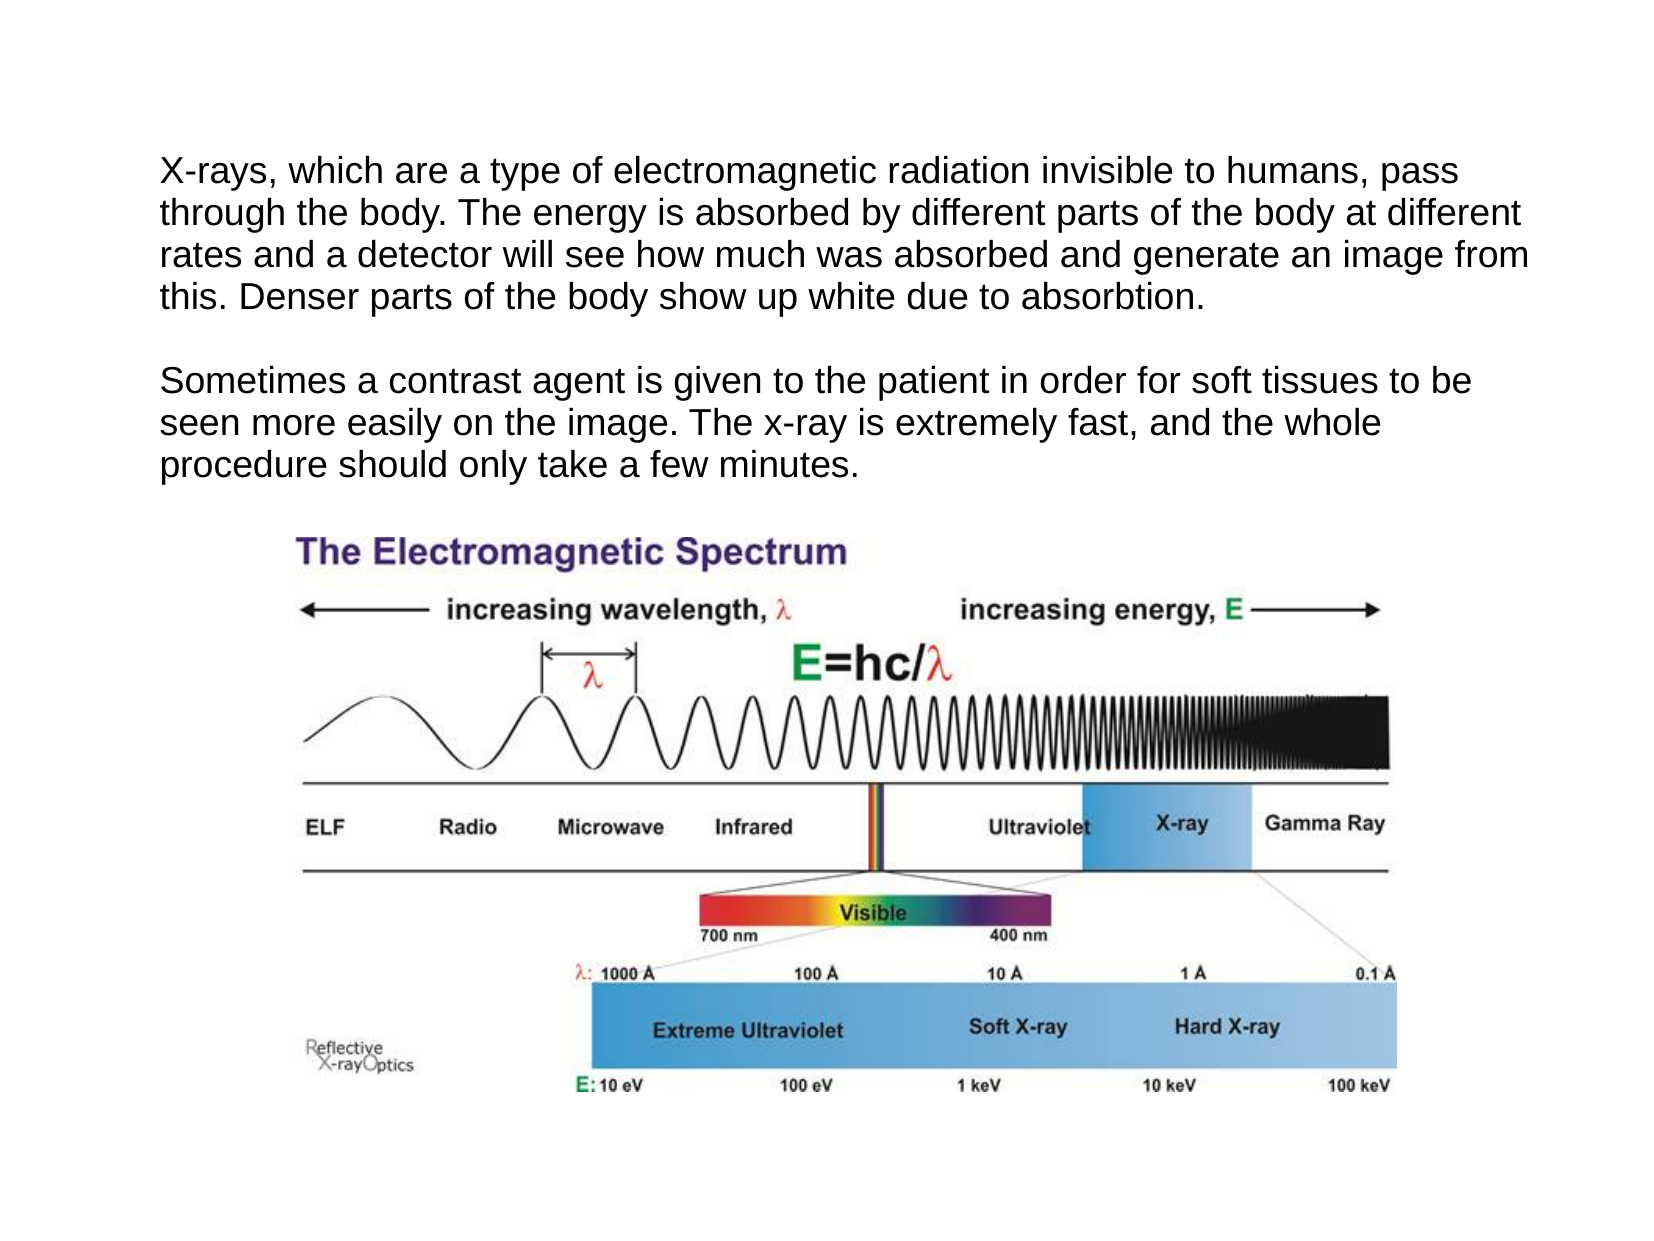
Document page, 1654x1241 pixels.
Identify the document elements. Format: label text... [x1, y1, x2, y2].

picture [295, 537, 1397, 1093]
text_box X-rays, which are a type of electromagnetic radiation invisible to humans, pass through the body. The energy is absorbed by different parts of the body at different rates and a detector will see how much was absorbed and generate an image from this. Denser parts of the body show up white due to absorbtion. Sometimes a contrast agent is given to the patient in order for soft tissues to be seen more easily on the image. The x-ray is extremely fast, and the whole procedure should only take a few minutes. [144, 141, 1571, 493]
